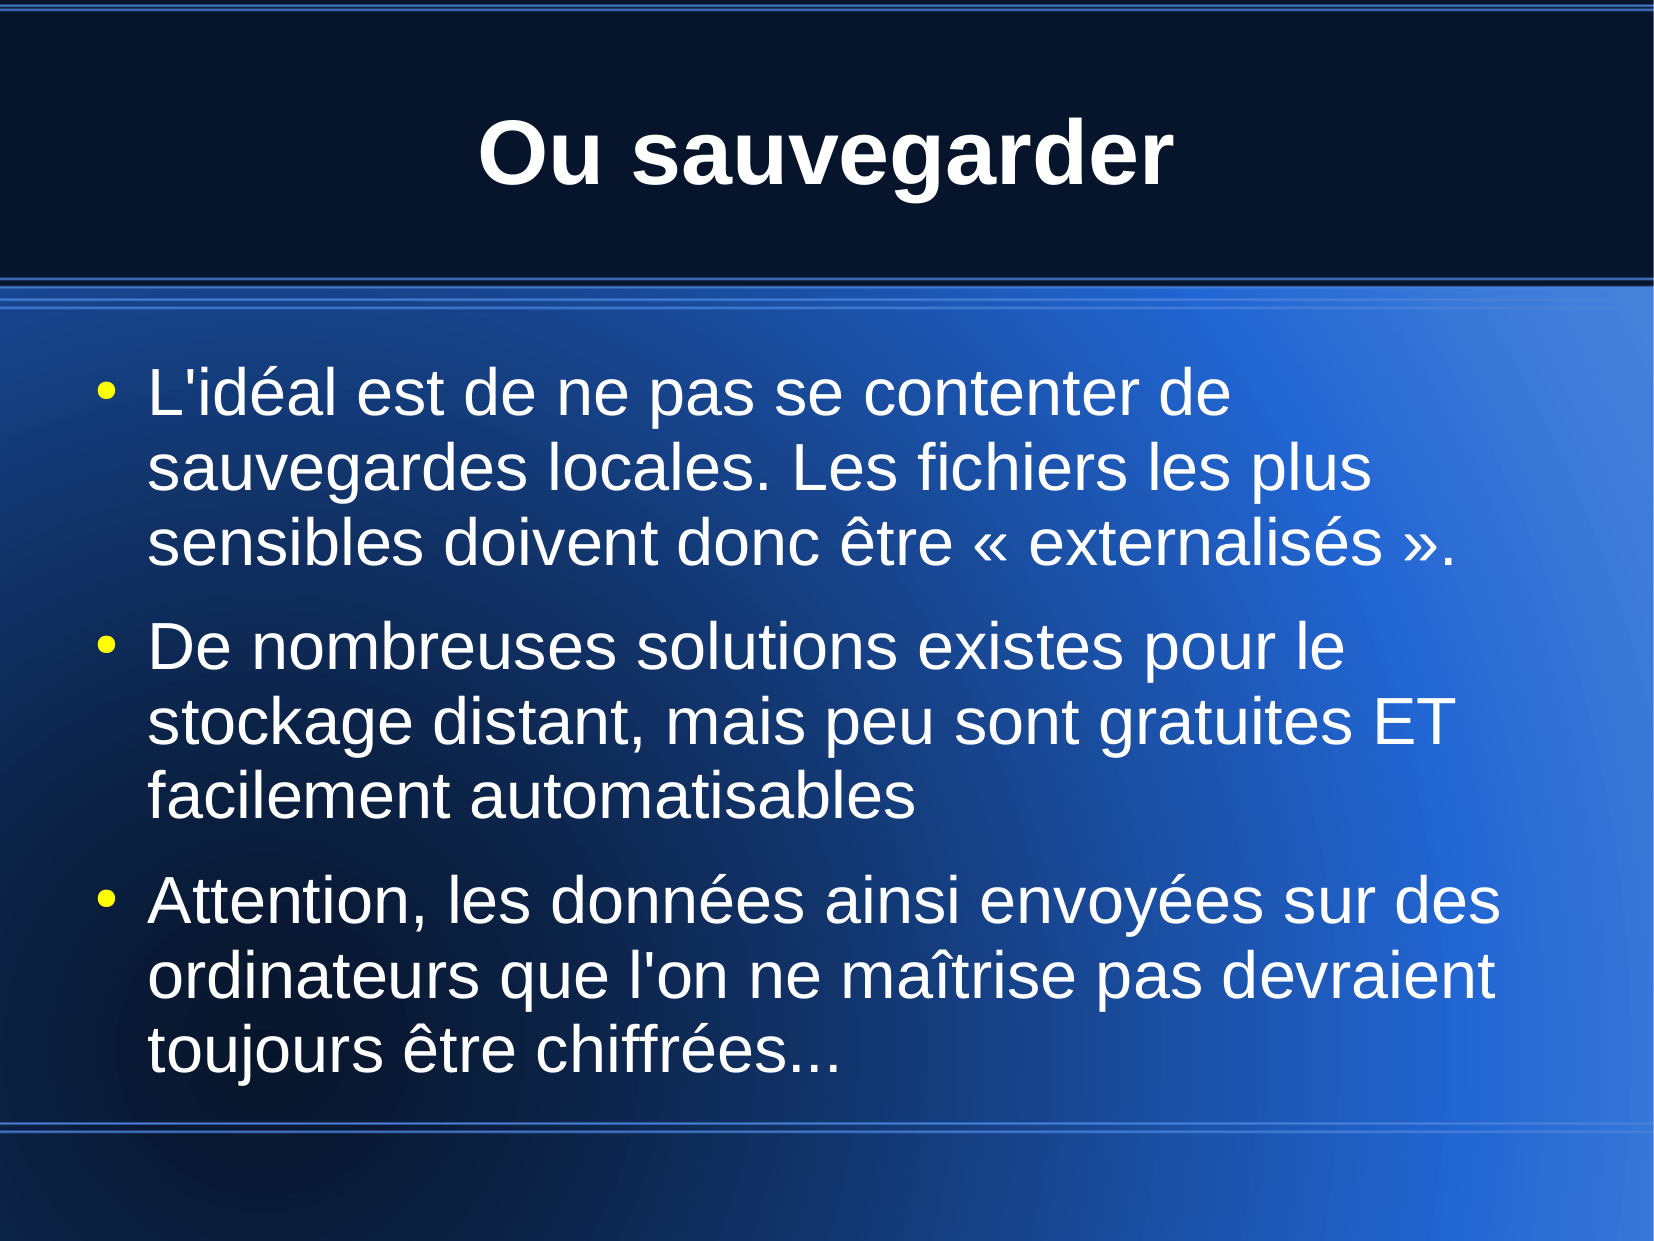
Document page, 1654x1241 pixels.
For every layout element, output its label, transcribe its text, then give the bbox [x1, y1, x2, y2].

picture [0, 0, 1654, 1241]
title Ou sauvegarder [82, 49, 1571, 257]
list L'idéal est de ne pas se contenter de sauvegardes locales. Les fichiers les plus sensibles doivent donc être « externalisés ». De nombreuses solutions existes pour le stockage distant, mais peu sont gratuites ET facilement automatisables Attention, les données ainsi envoyées sur des ordinateurs que l'on ne maîtrise pas devraient toujours être chiffrées... [76, 355, 1565, 1174]
